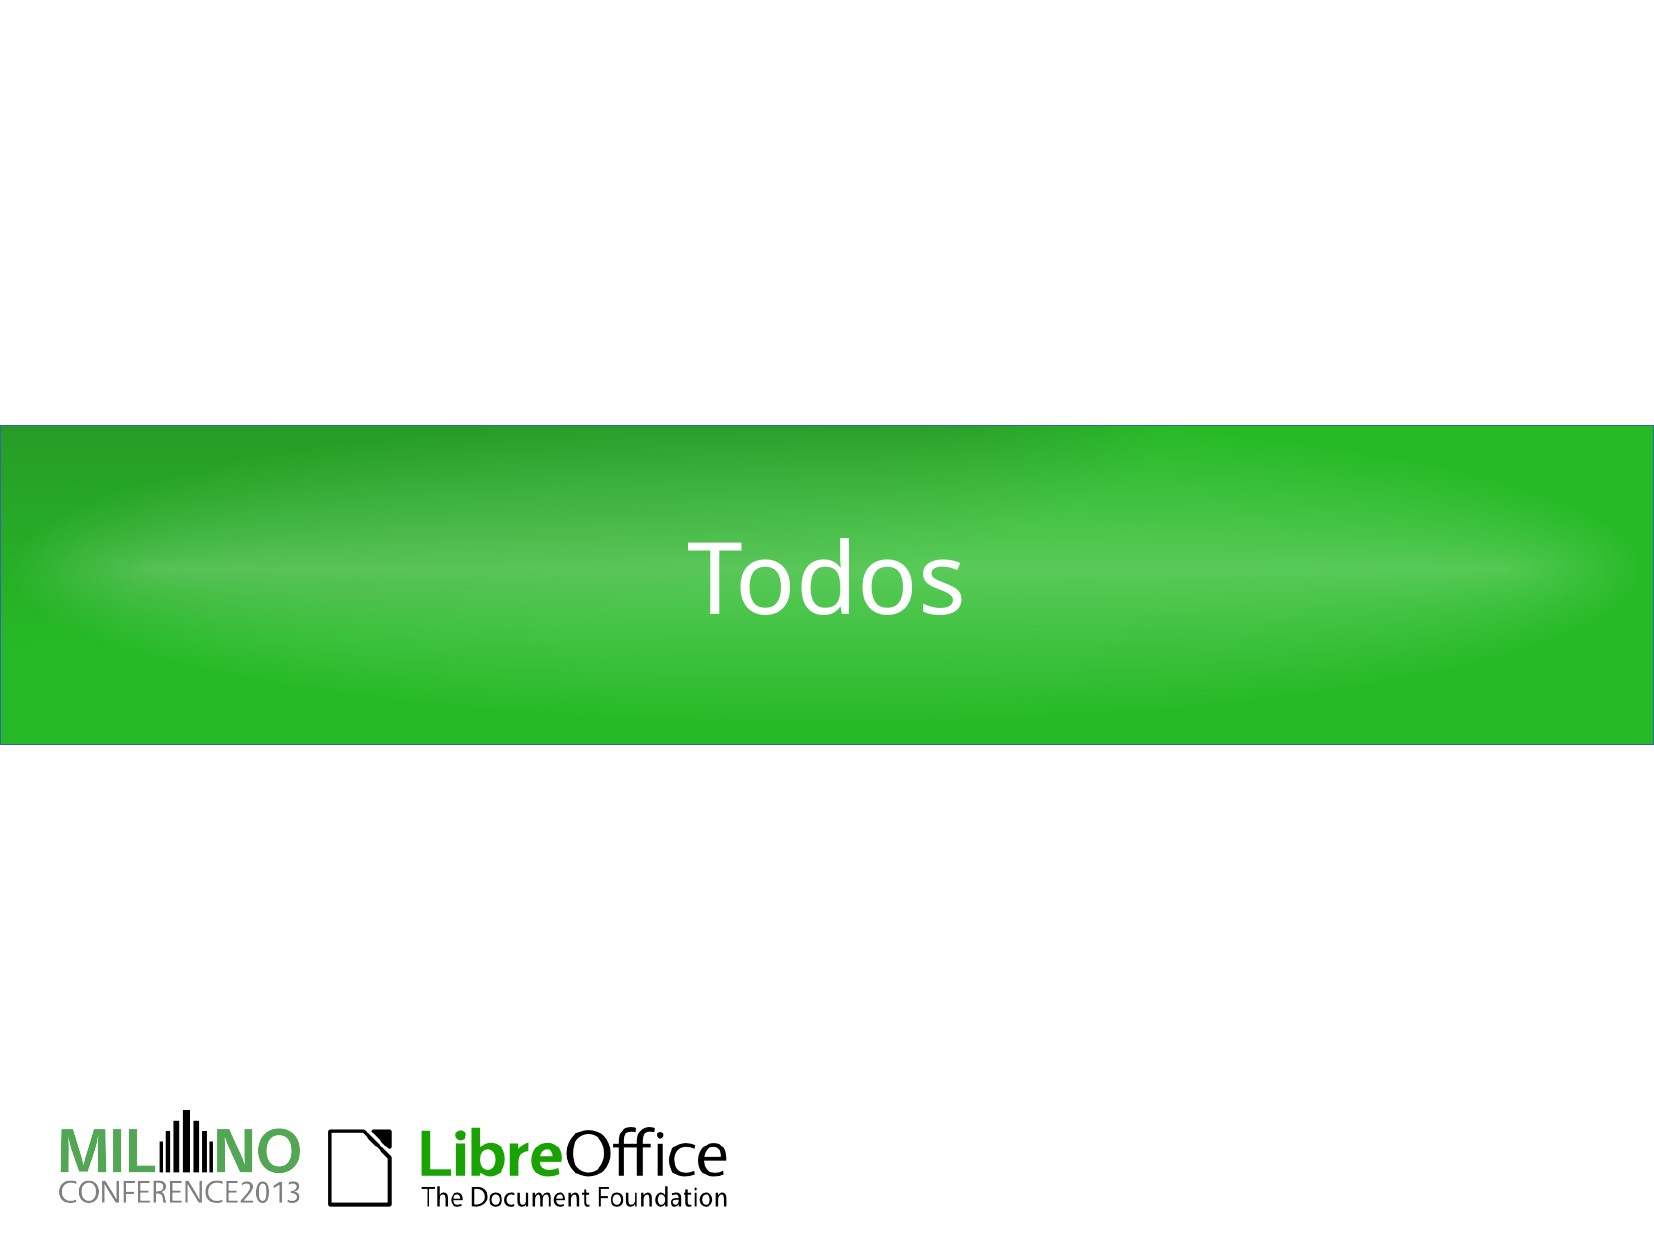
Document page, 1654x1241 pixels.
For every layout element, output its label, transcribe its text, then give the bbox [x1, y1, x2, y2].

picture [59, 1092, 757, 1241]
title Todos [82, 472, 1571, 680]
